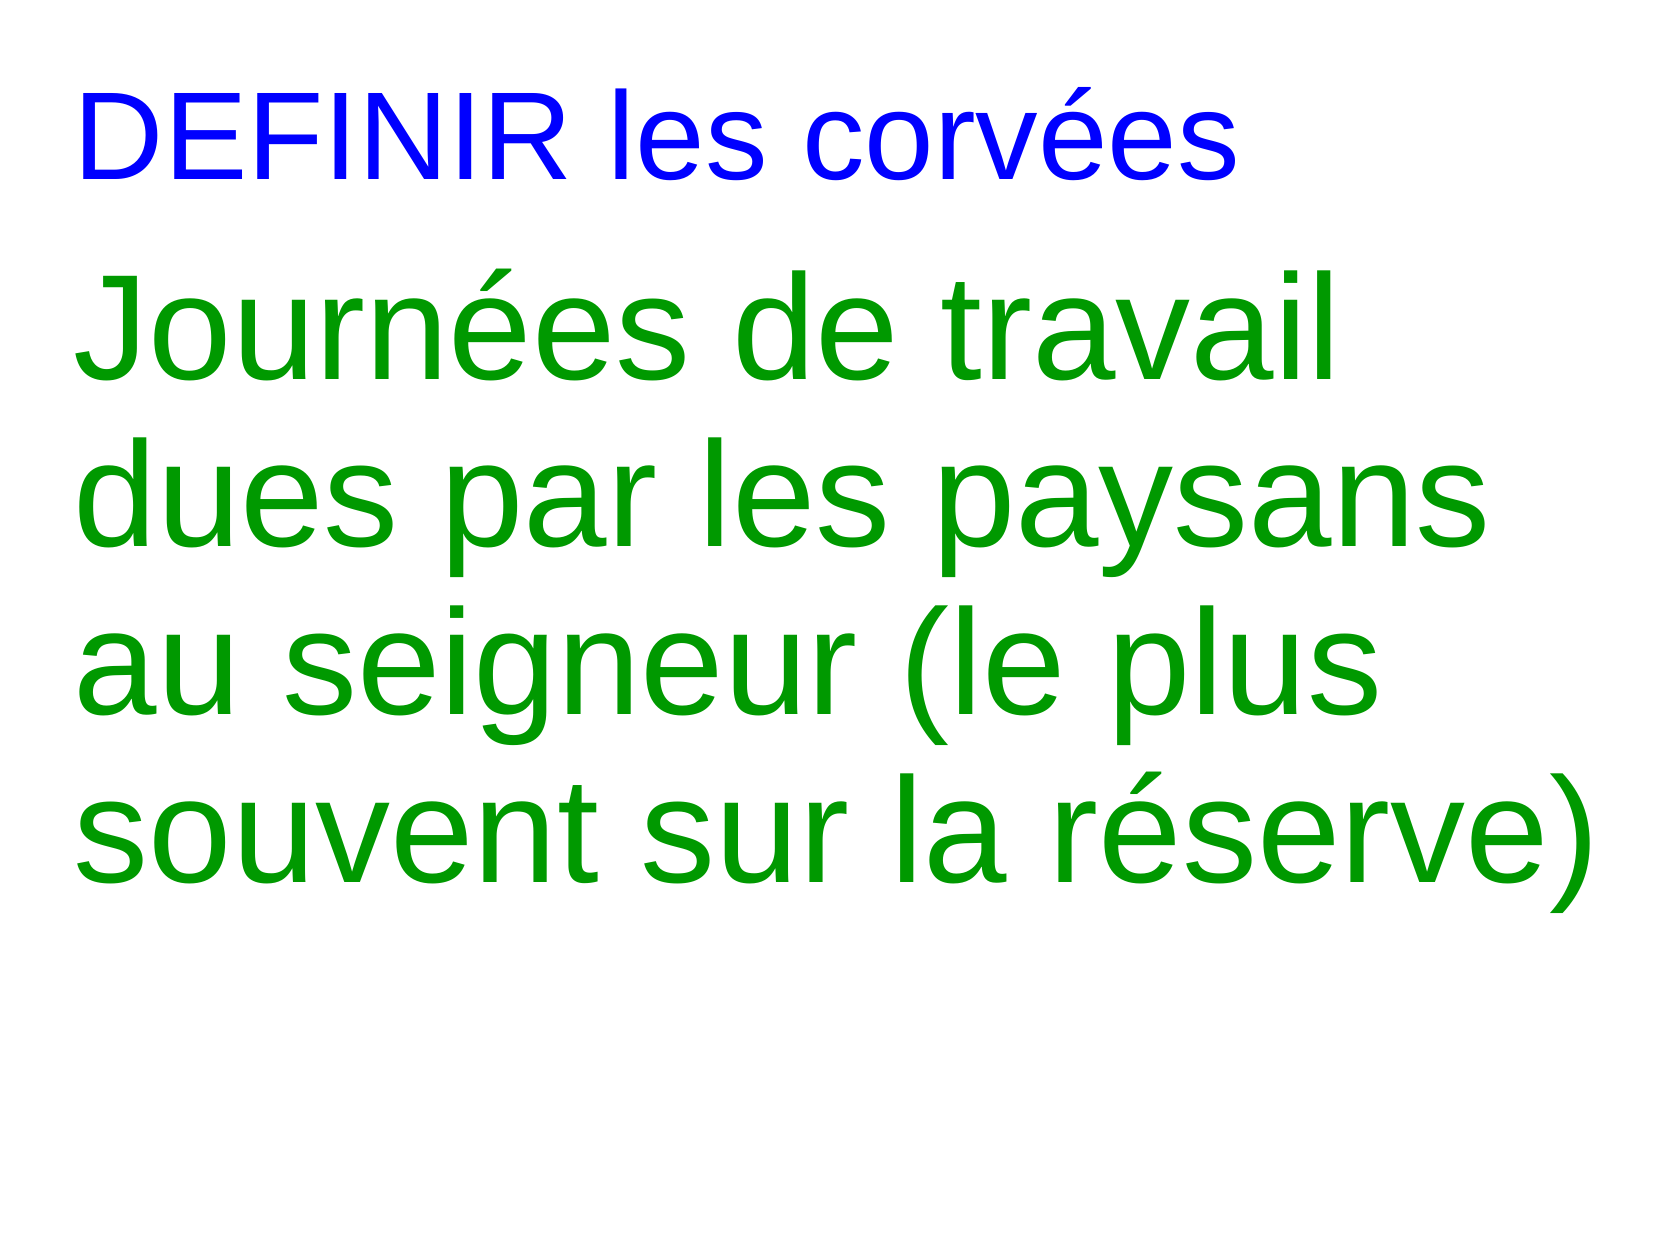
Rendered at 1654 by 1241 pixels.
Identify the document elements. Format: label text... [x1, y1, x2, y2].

text_box DEFINIR les corvées [59, 59, 1595, 214]
text_box Journées de travail dues par les paysans au seigneur (le plus souvent sur la réserve) [59, 236, 1625, 1123]
